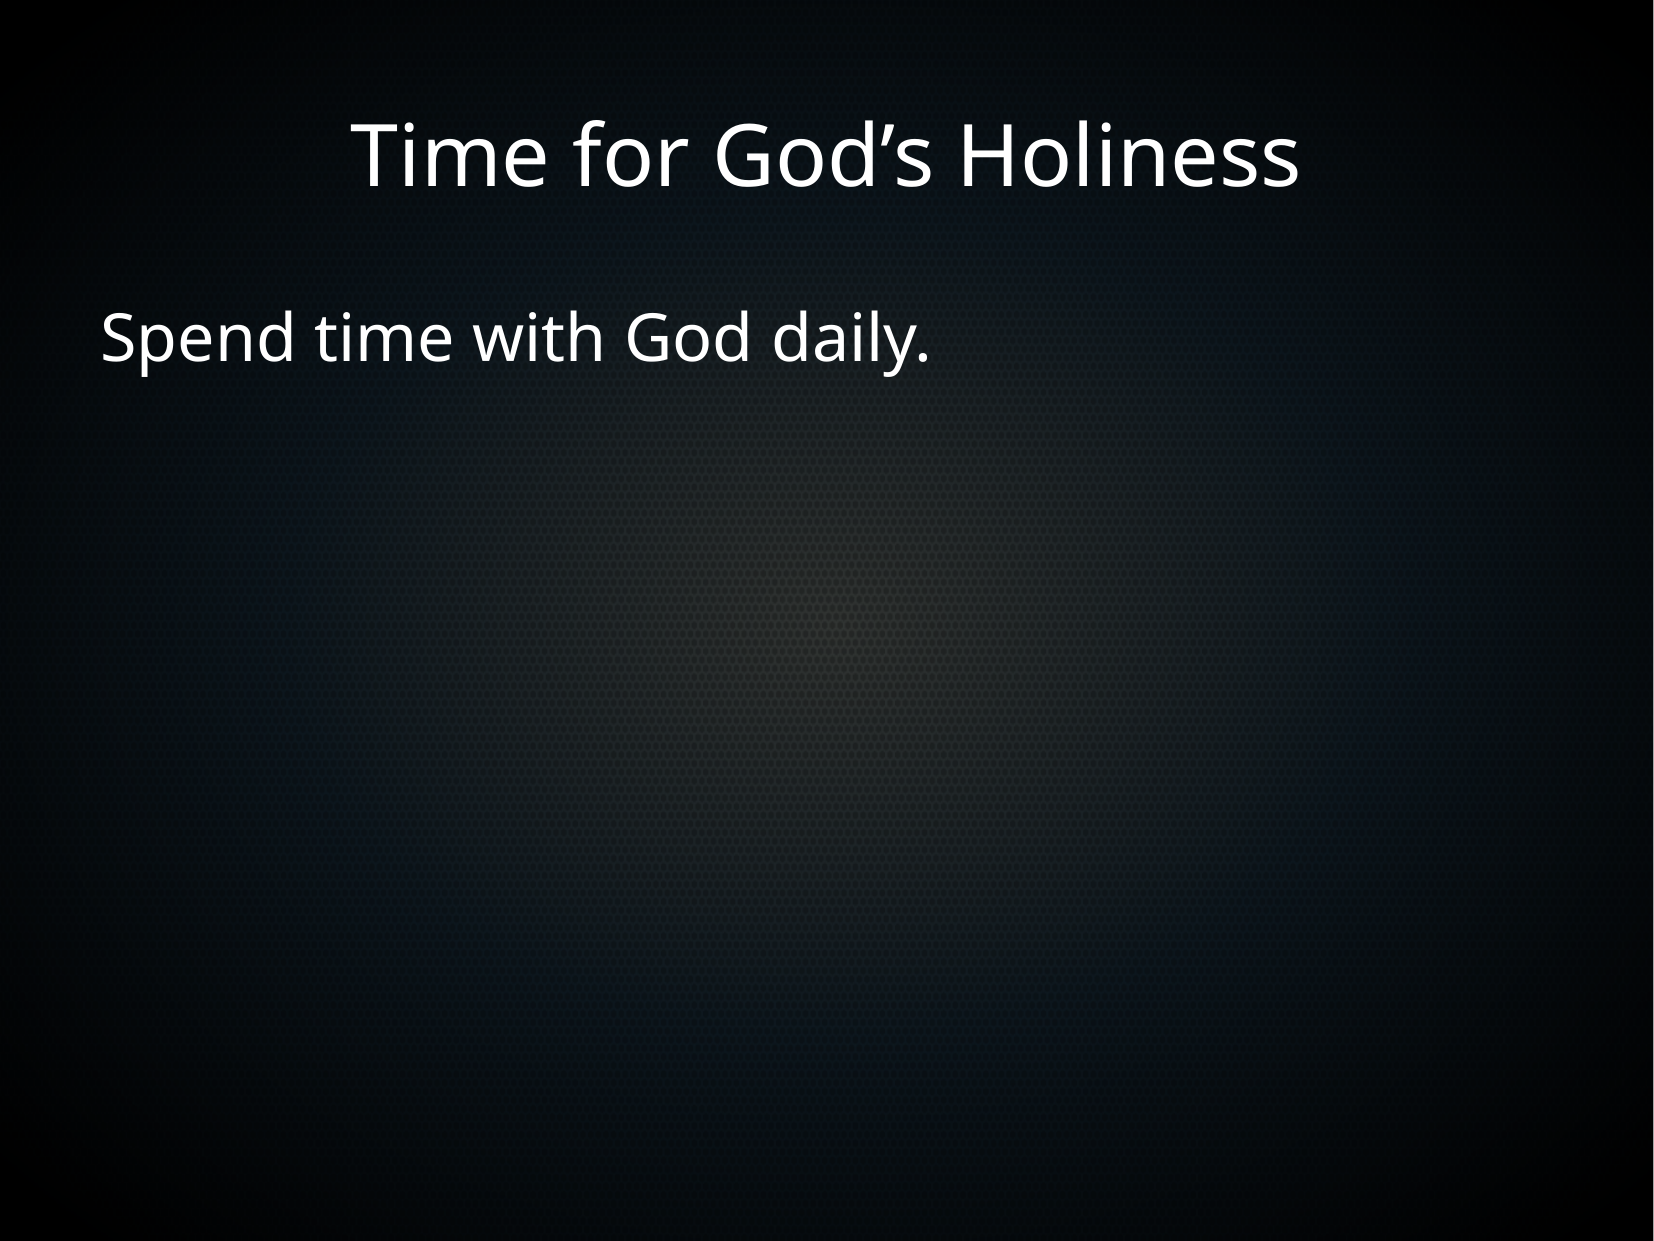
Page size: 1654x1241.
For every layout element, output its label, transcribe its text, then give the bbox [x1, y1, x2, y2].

picture [0, 0, 1654, 1241]
list Spend time with God daily. [82, 290, 1538, 1010]
title Time for God’s Holiness [82, 49, 1571, 257]
